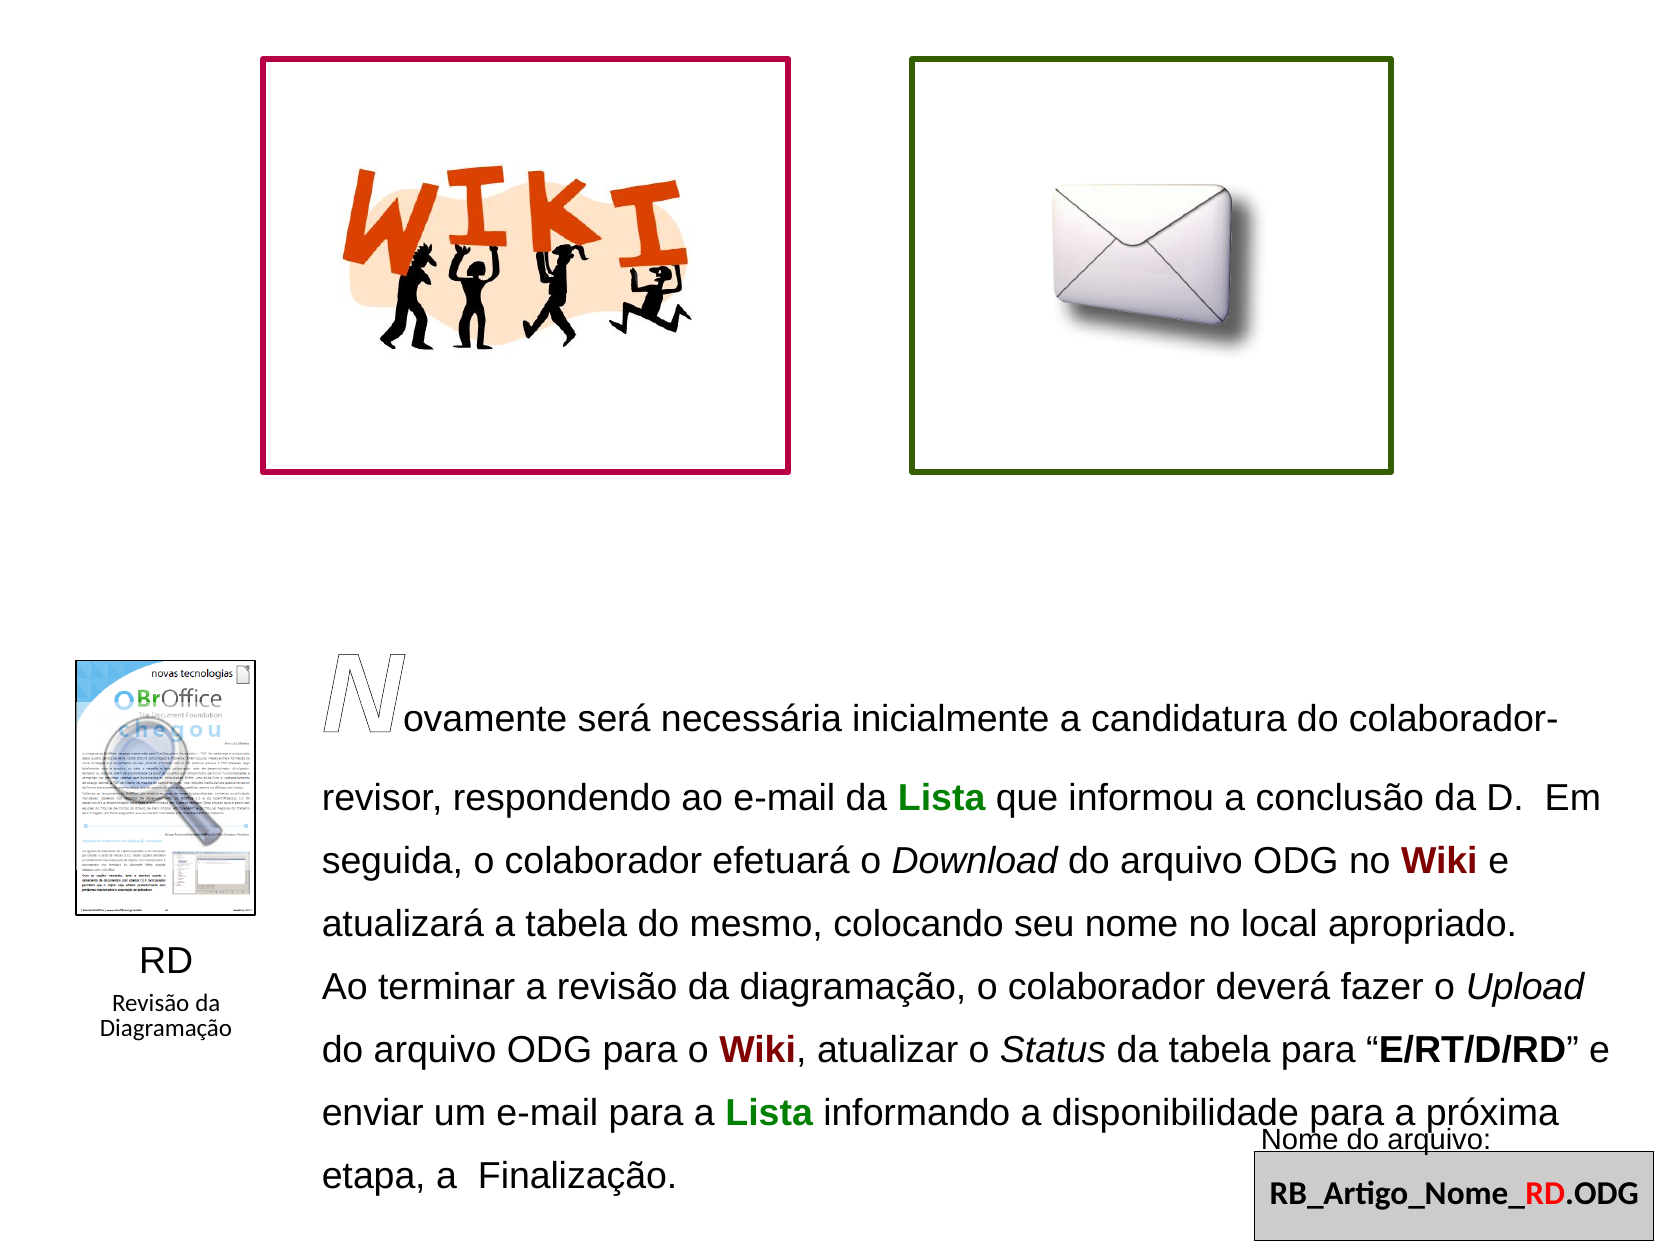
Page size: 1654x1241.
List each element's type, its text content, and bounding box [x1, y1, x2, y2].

text_box Nome do arquivo: [1246, 1115, 1512, 1164]
text_box RD [76, 932, 256, 985]
text_box Revisão da Diagramação [76, 985, 256, 1062]
picture [76, 661, 254, 915]
picture [339, 163, 694, 361]
text_box Novamente será necessária inicialmente a candidatura do colaborador-revisor, respondendo ao e-mail da Lista que informou a conclusão da D. Em seguida, o colaborador efetuará o Download do arquivo ODG no Wiki e atualizará a tabela do mesmo, colocando seu nome no local apropriado. Ao terminar a revisão da diagramação, o colaborador deverá fazer o Upload do arquivo ODG para o Wiki, atualizar o Status da tabela para “E/RT/D/RD” e enviar um e-mail para a Lista informando a disponibilidade para a próxima etapa, a Finalização. [307, 560, 1636, 1193]
text_box RB_Artigo_Nome_RD.ODG [1254, 1151, 1654, 1241]
picture [1006, 147, 1279, 362]
text_box [912, 59, 1391, 473]
text_box [262, 59, 789, 473]
